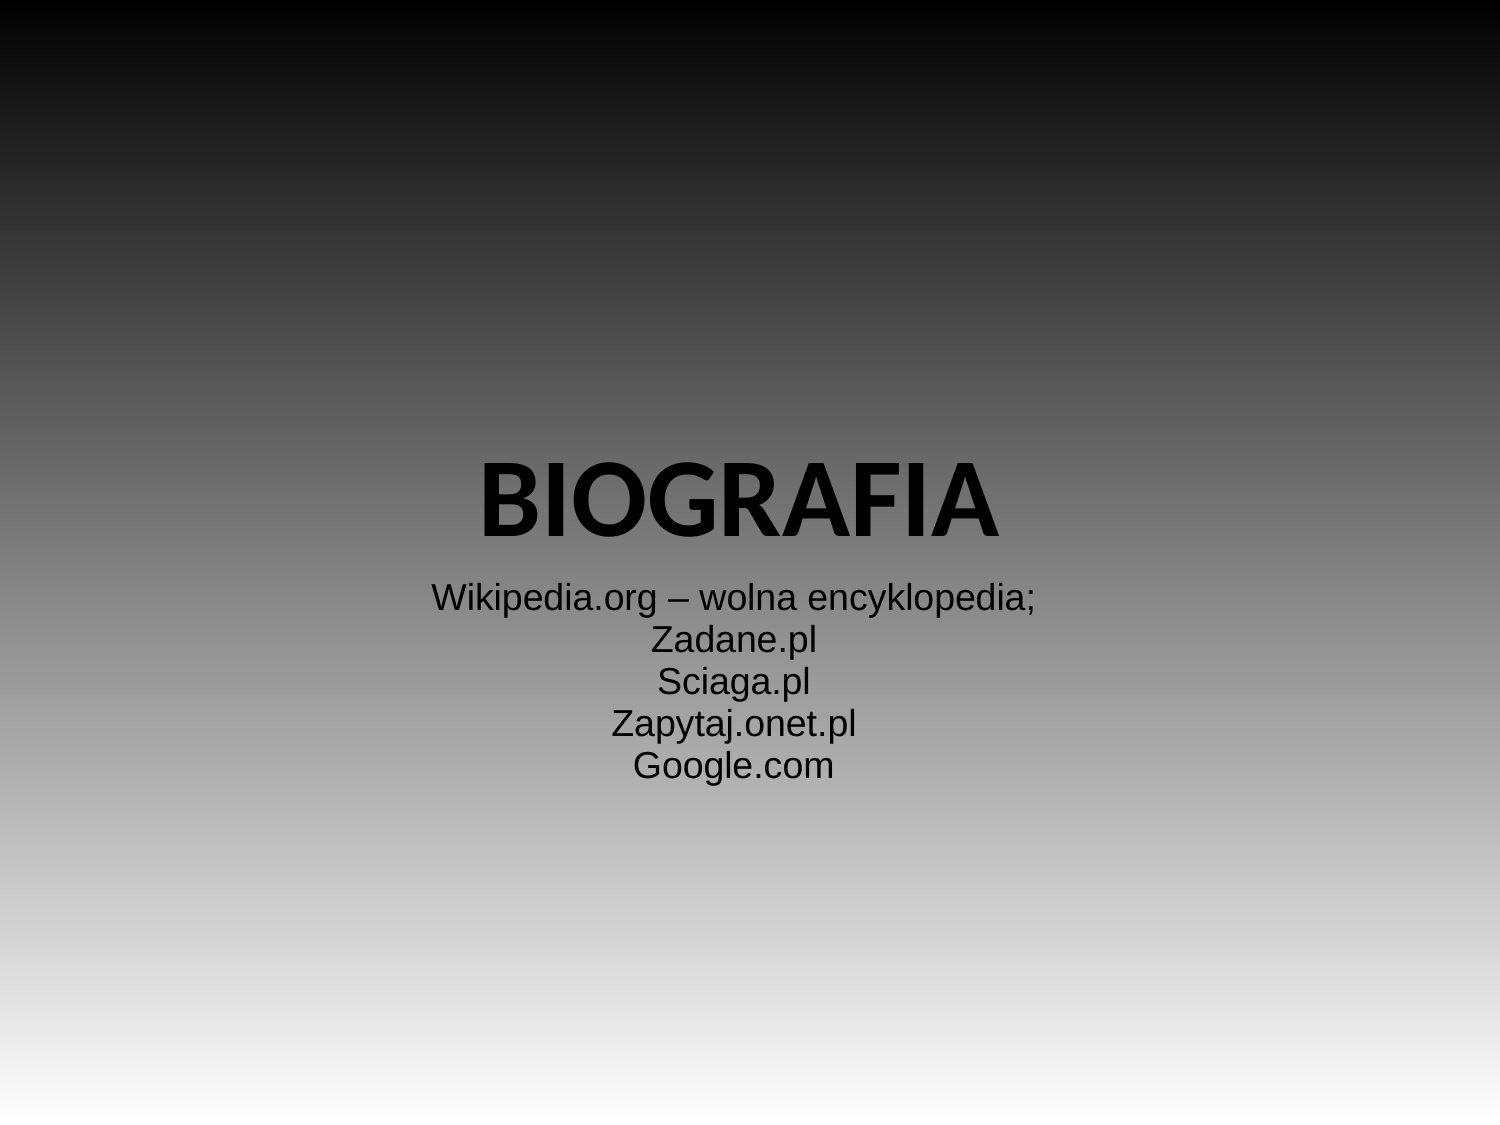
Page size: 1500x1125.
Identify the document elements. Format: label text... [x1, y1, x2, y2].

text_box BIOGRAFIA [463, 416, 1016, 567]
text_box Wikipedia.org – wolna encyklopedia; Zadane.pl Sciaga.pl Zapytaj.onet.pl Google.com [416, 569, 1099, 815]
